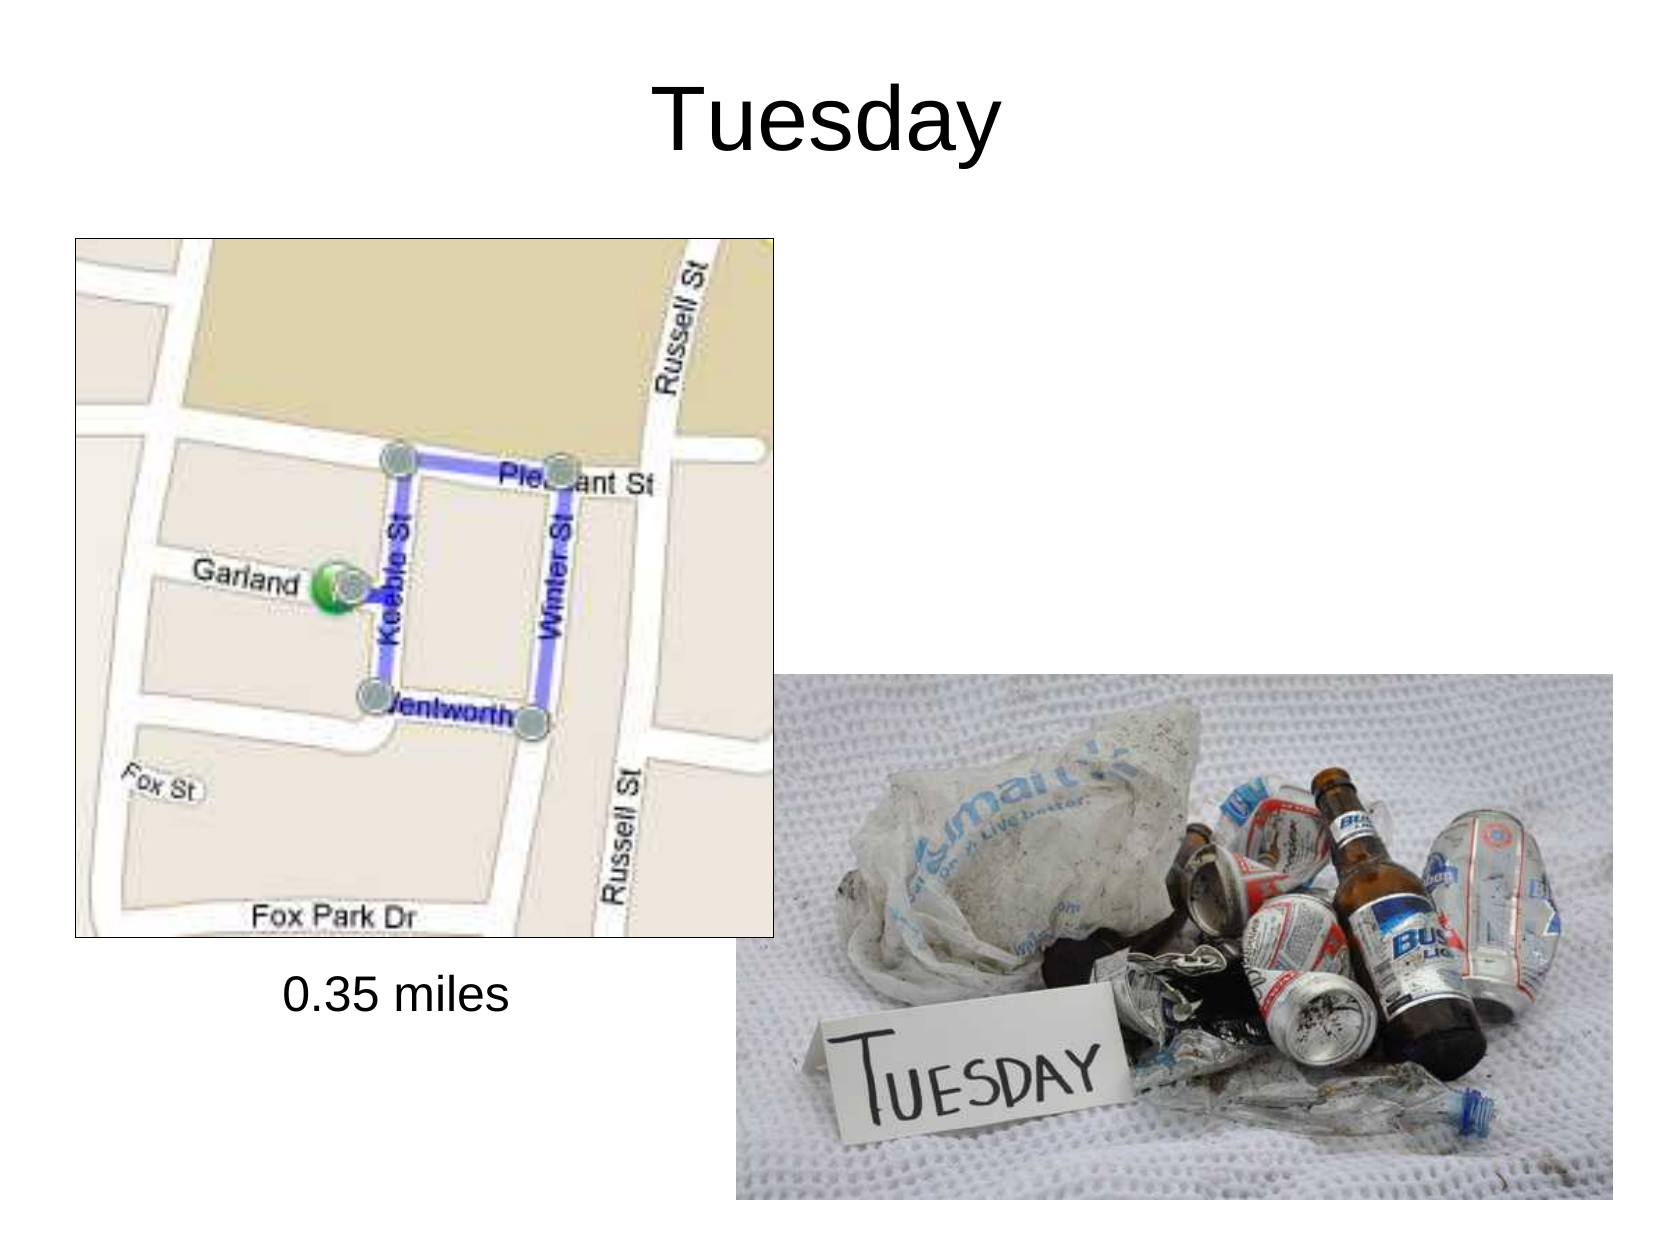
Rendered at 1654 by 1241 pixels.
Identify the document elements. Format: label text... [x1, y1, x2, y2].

text_box 0.35 miles [267, 958, 526, 1030]
picture [75, 238, 1613, 1201]
title Tuesday [82, 49, 1571, 188]
